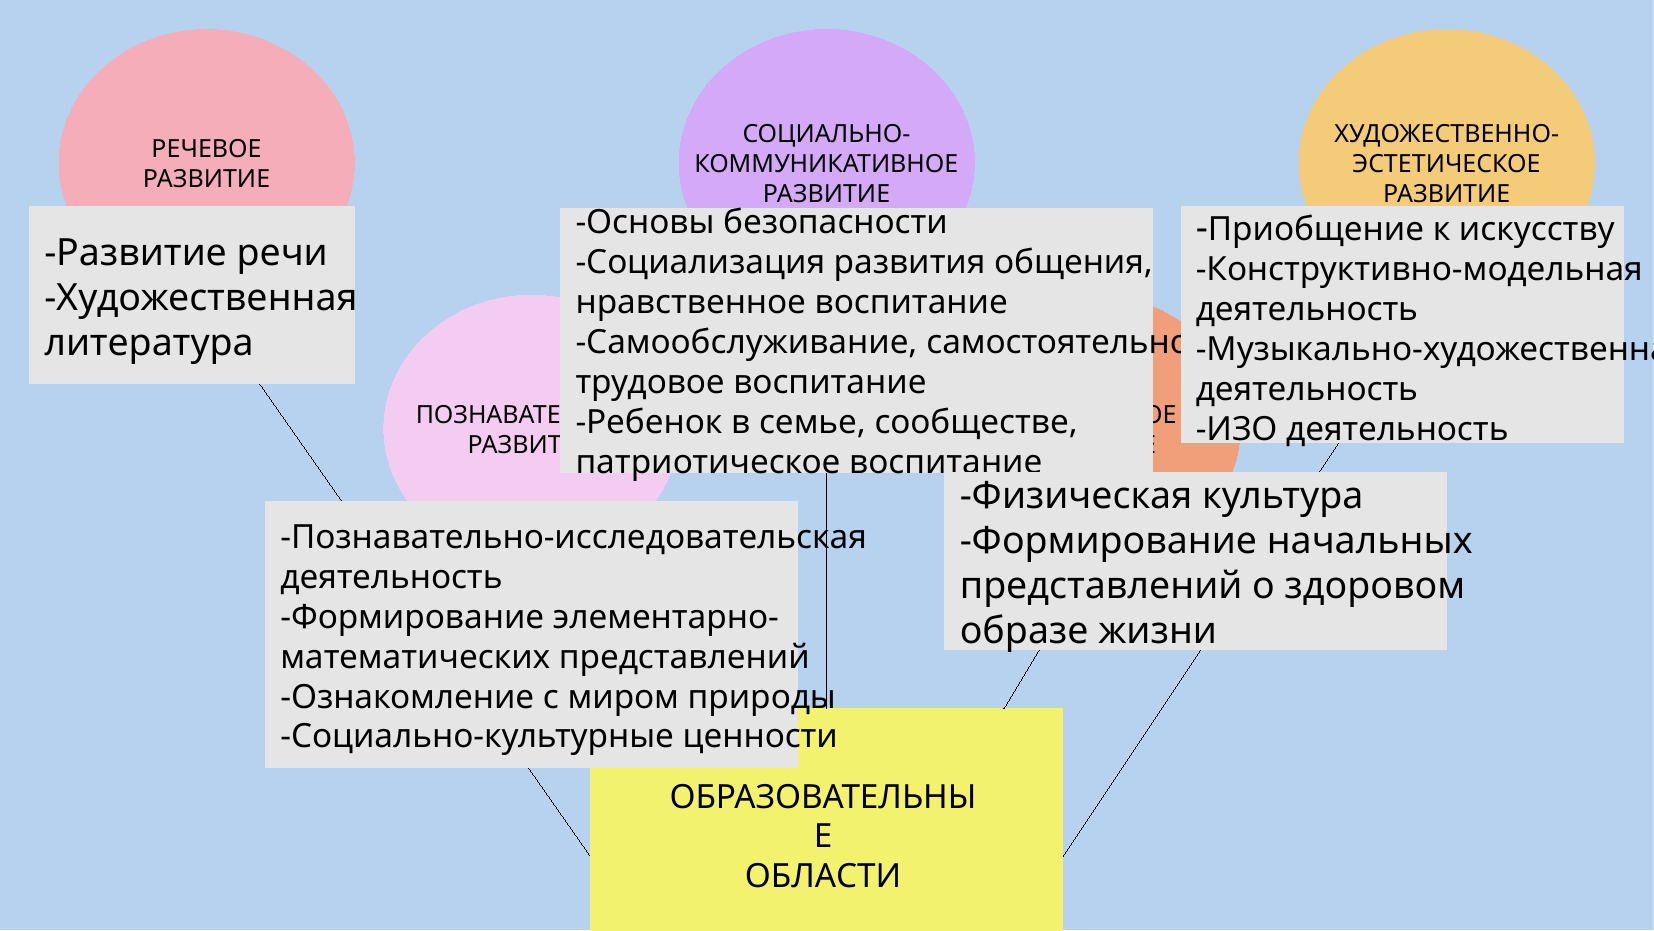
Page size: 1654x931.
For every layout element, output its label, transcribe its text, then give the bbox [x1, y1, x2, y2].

text_box СОЦИАЛЬНО- КОММУНИКАТИВНОЕ РАЗВИТИЕ [679, 29, 975, 208]
text_box -Приобщение к искусству -Конструктивно-модельная деятельность -Музыкально-художественная деятельность -ИЗО деятельность [1181, 206, 1624, 443]
text_box -Познавательно-исследовательская деятельность -Формирование элементарно- математических представлений -Ознакомление с миром природы -Социально-культурные ценности [265, 501, 798, 768]
text_box -Развитие речи -Художественная литература [29, 206, 355, 384]
text_box ХУДОЖЕСТВЕННО- ЭСТЕТИЧЕСКОЕ РАЗВИТИЕ [1299, 29, 1595, 206]
text_box ФИЗИЧЕСКОЕ РАЗВИТИЕ [1153, 306, 1240, 472]
text_box -Основы безопасности -Социализация развития общения, нравственное воспитание -Самообслуживание, самостоятельность, трудовое воспитание -Ребенок в семье, сообществе, патриотическое воспитание [560, 208, 1153, 473]
text_box [590, 708, 1063, 931]
text_box РЕЧЕВОЕ РАЗВИТИЕ [59, 29, 355, 206]
text_box ОБРАЗОВАТЕЛЬНЫЕ ОБЛАСТИ [649, 767, 997, 857]
text_box ПОЗНАВАТЕЛЬНОЕ РАЗВИТИЕ [383, 295, 671, 501]
text_box -Физическая культура -Формирование начальных представлений о здоровом образе жизни [944, 472, 1447, 650]
